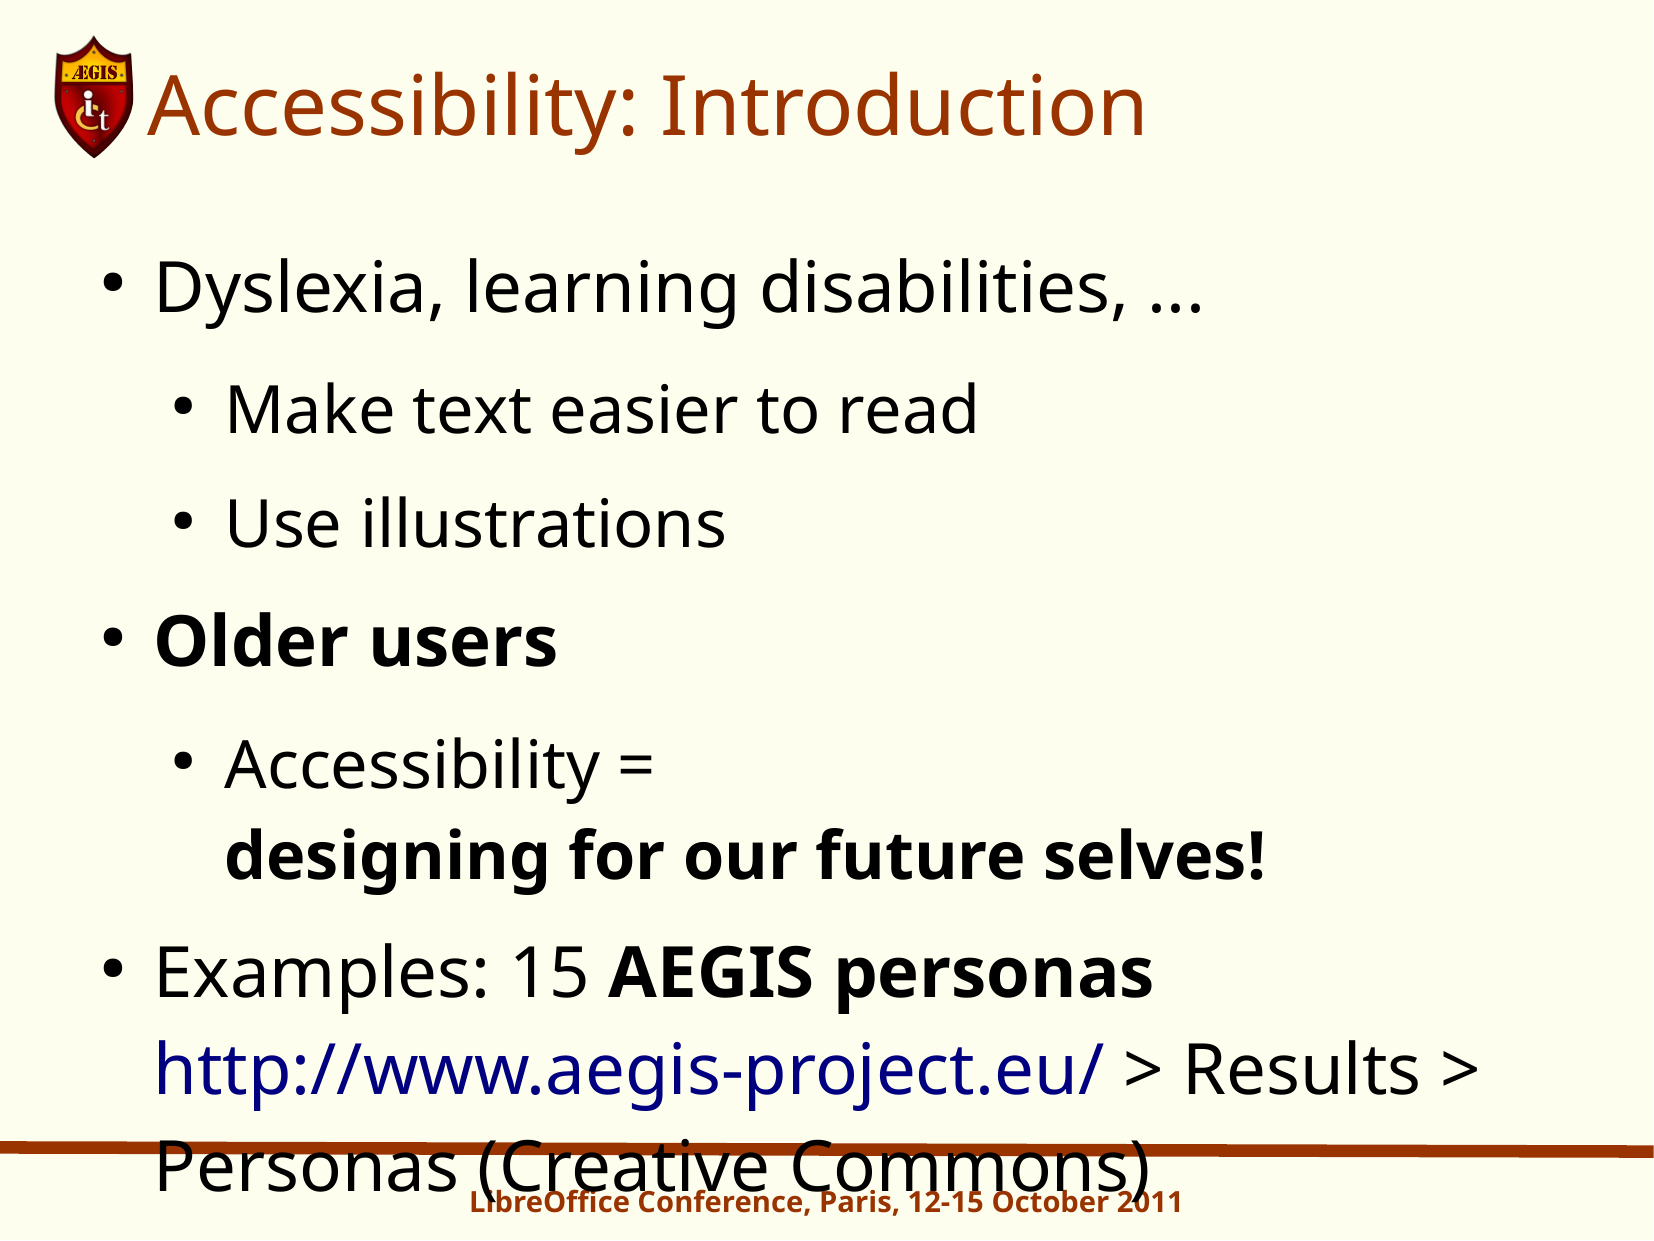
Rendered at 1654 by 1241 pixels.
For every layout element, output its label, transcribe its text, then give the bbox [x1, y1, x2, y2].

list Dyslexia, learning disabilities, ... Make text easier to read Use illustrations Older users Accessibility = designing for our future selves! Examples: 15 AEGIS personas http://www.aegis-project.eu/ > Results > Personas (Creative Commons) [82, 236, 1595, 1121]
picture [24, 24, 167, 167]
title Accessibility: Introduction [147, 29, 1625, 178]
